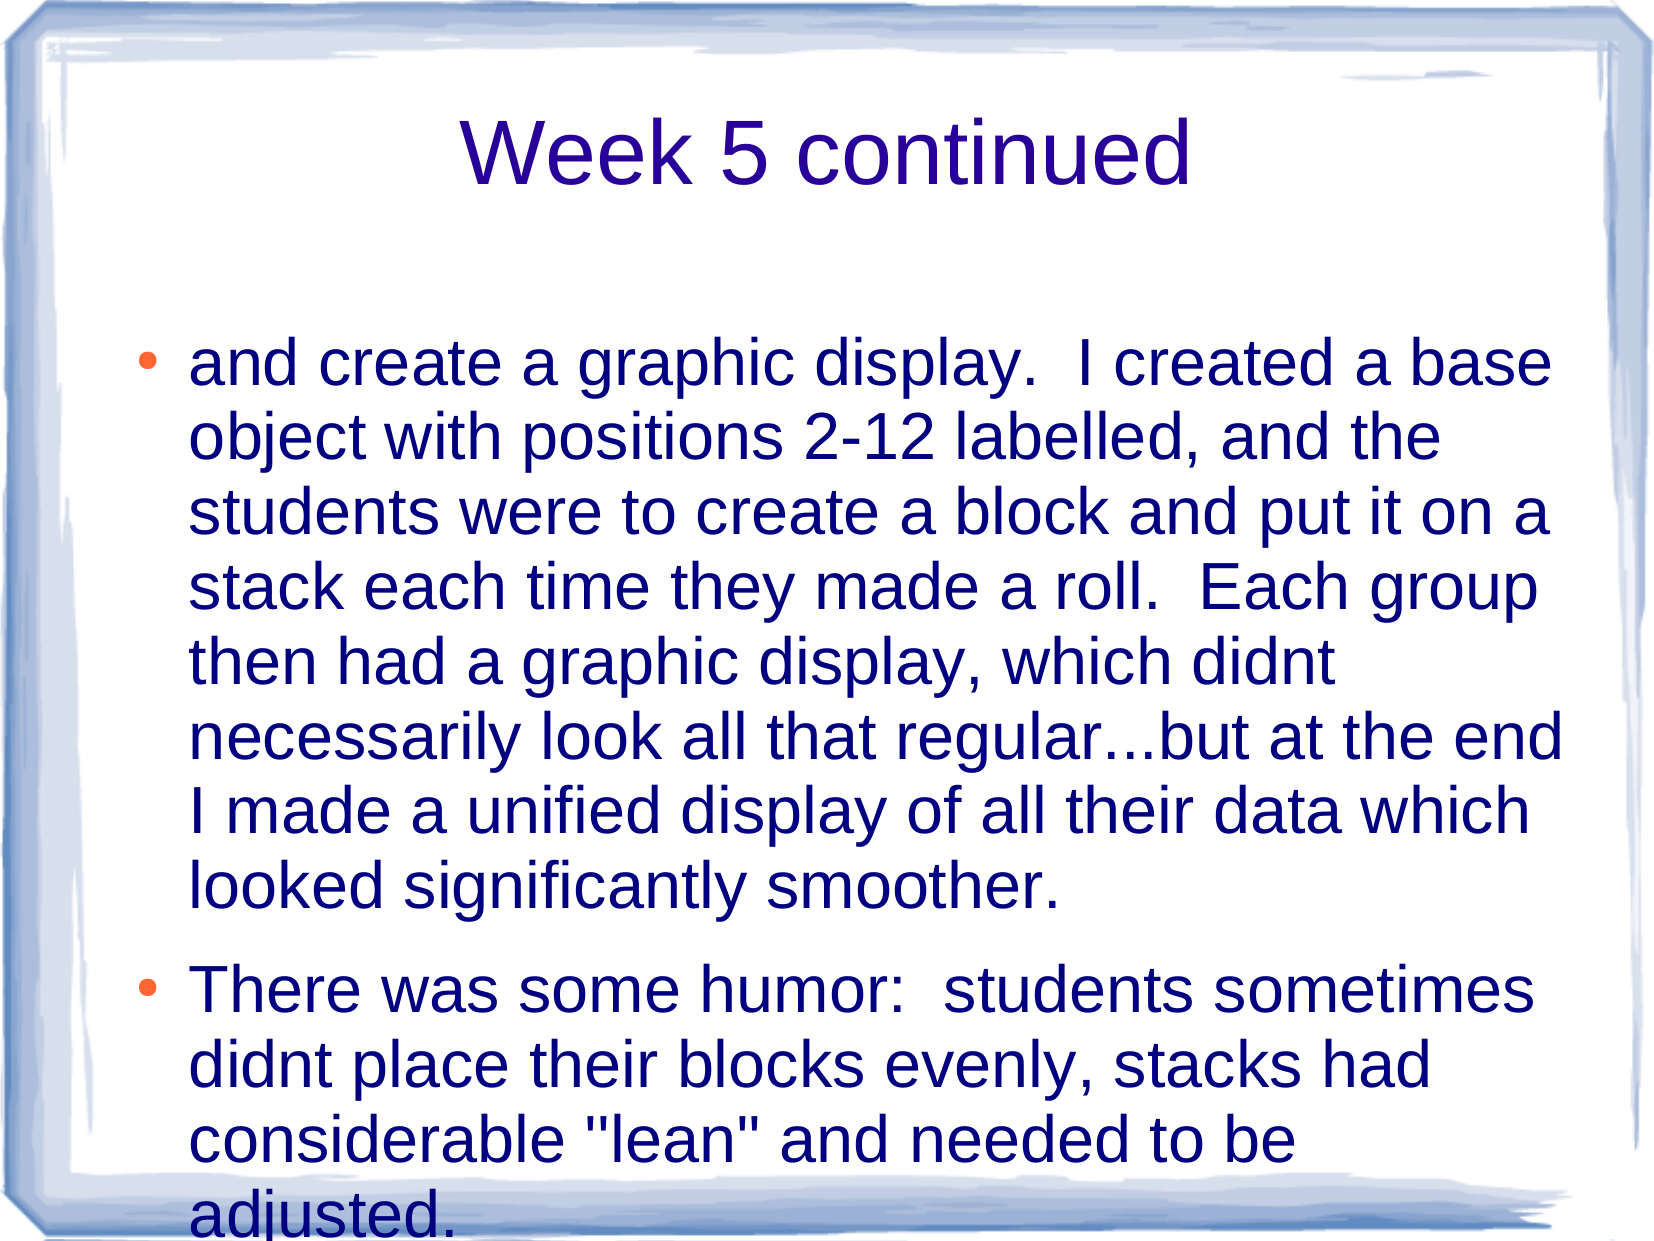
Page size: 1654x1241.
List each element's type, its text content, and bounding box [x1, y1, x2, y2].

picture [0, 0, 1654, 1241]
list and create a graphic display. I created a base object with positions 2-12 labelled, and the students were to create a block and put it on a stack each time they made a roll. Each group then had a graphic display, which didnt necessarily look all that regular...but at the end I made a unified display of all their data which looked significantly smoother. There was some humor: students sometimes didnt place their blocks evenly, stacks had considerable ''lean'' and needed to be adjusted. [118, 324, 1571, 1241]
title Week 5 continued [82, 56, 1571, 250]
